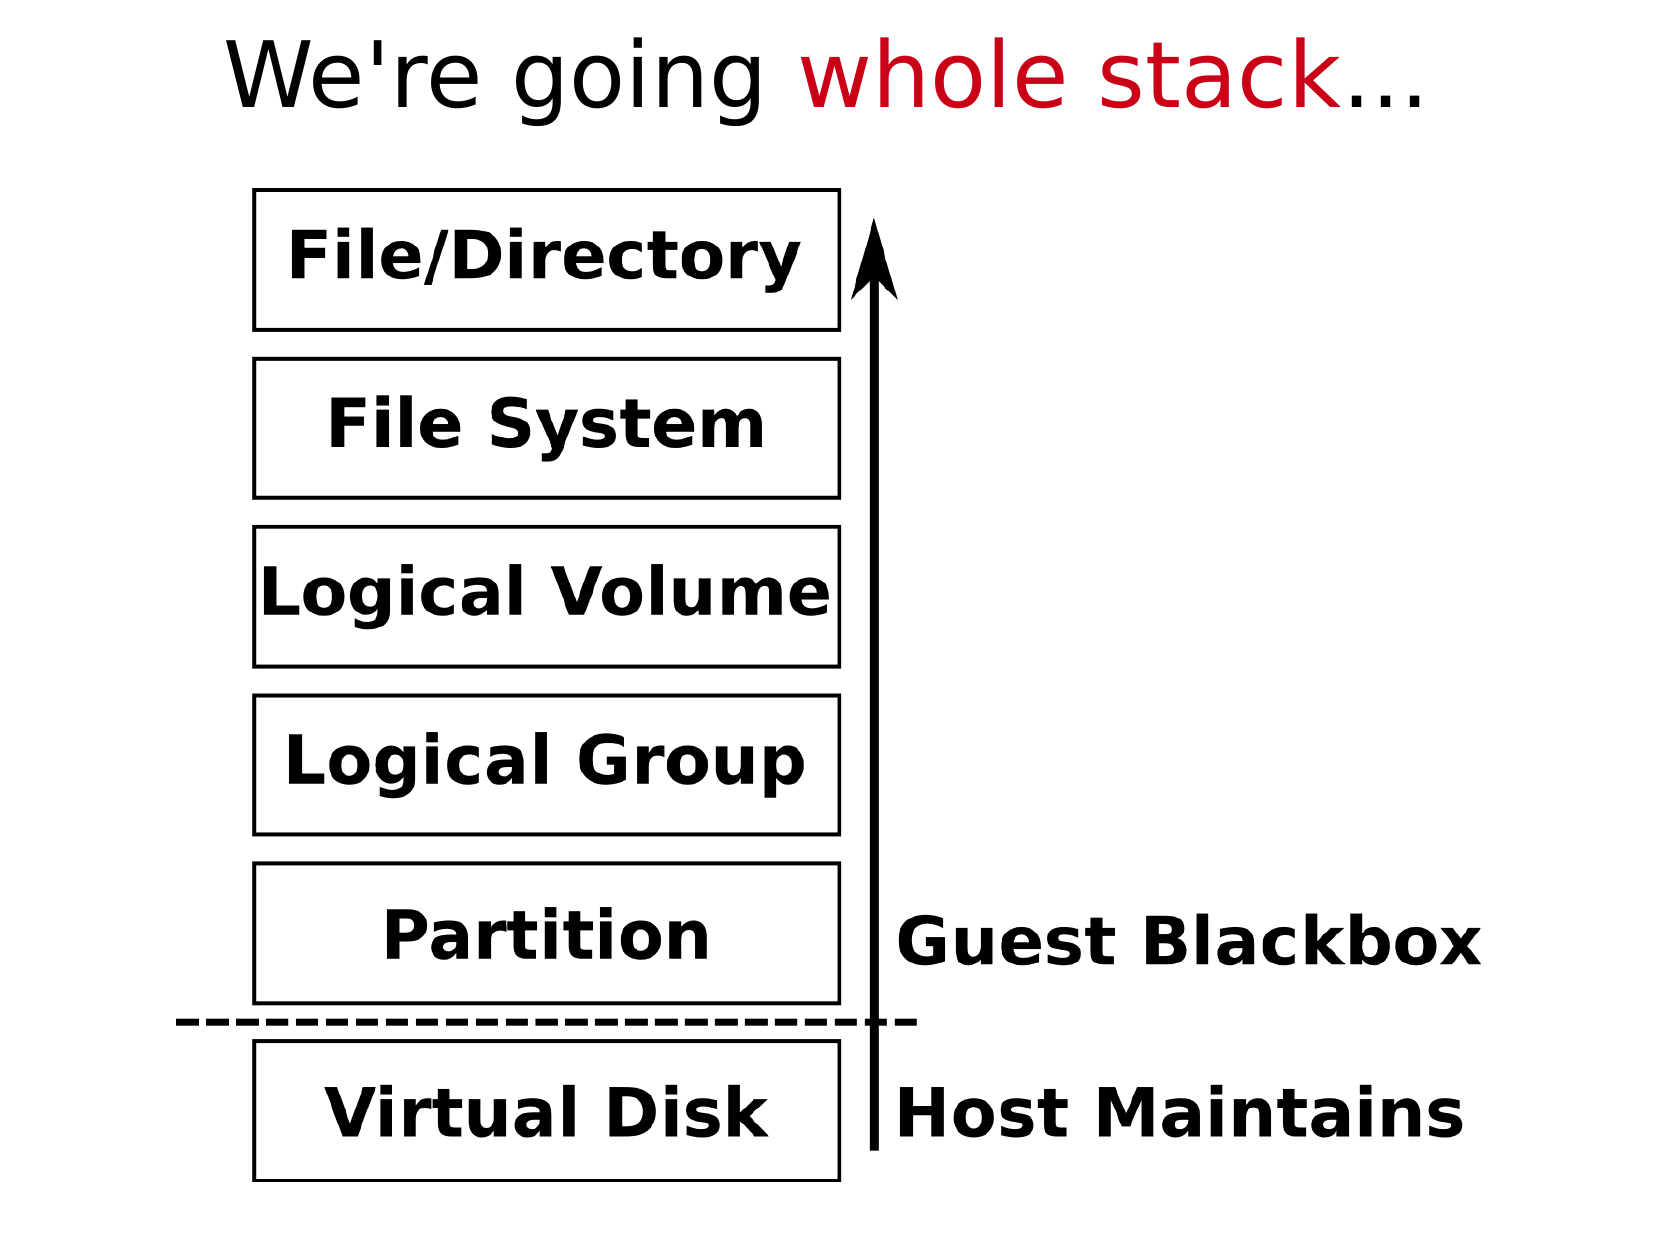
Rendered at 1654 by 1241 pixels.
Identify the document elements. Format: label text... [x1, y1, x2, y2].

title We're going whole stack... [82, 0, 1571, 180]
picture [172, 188, 1481, 1182]
